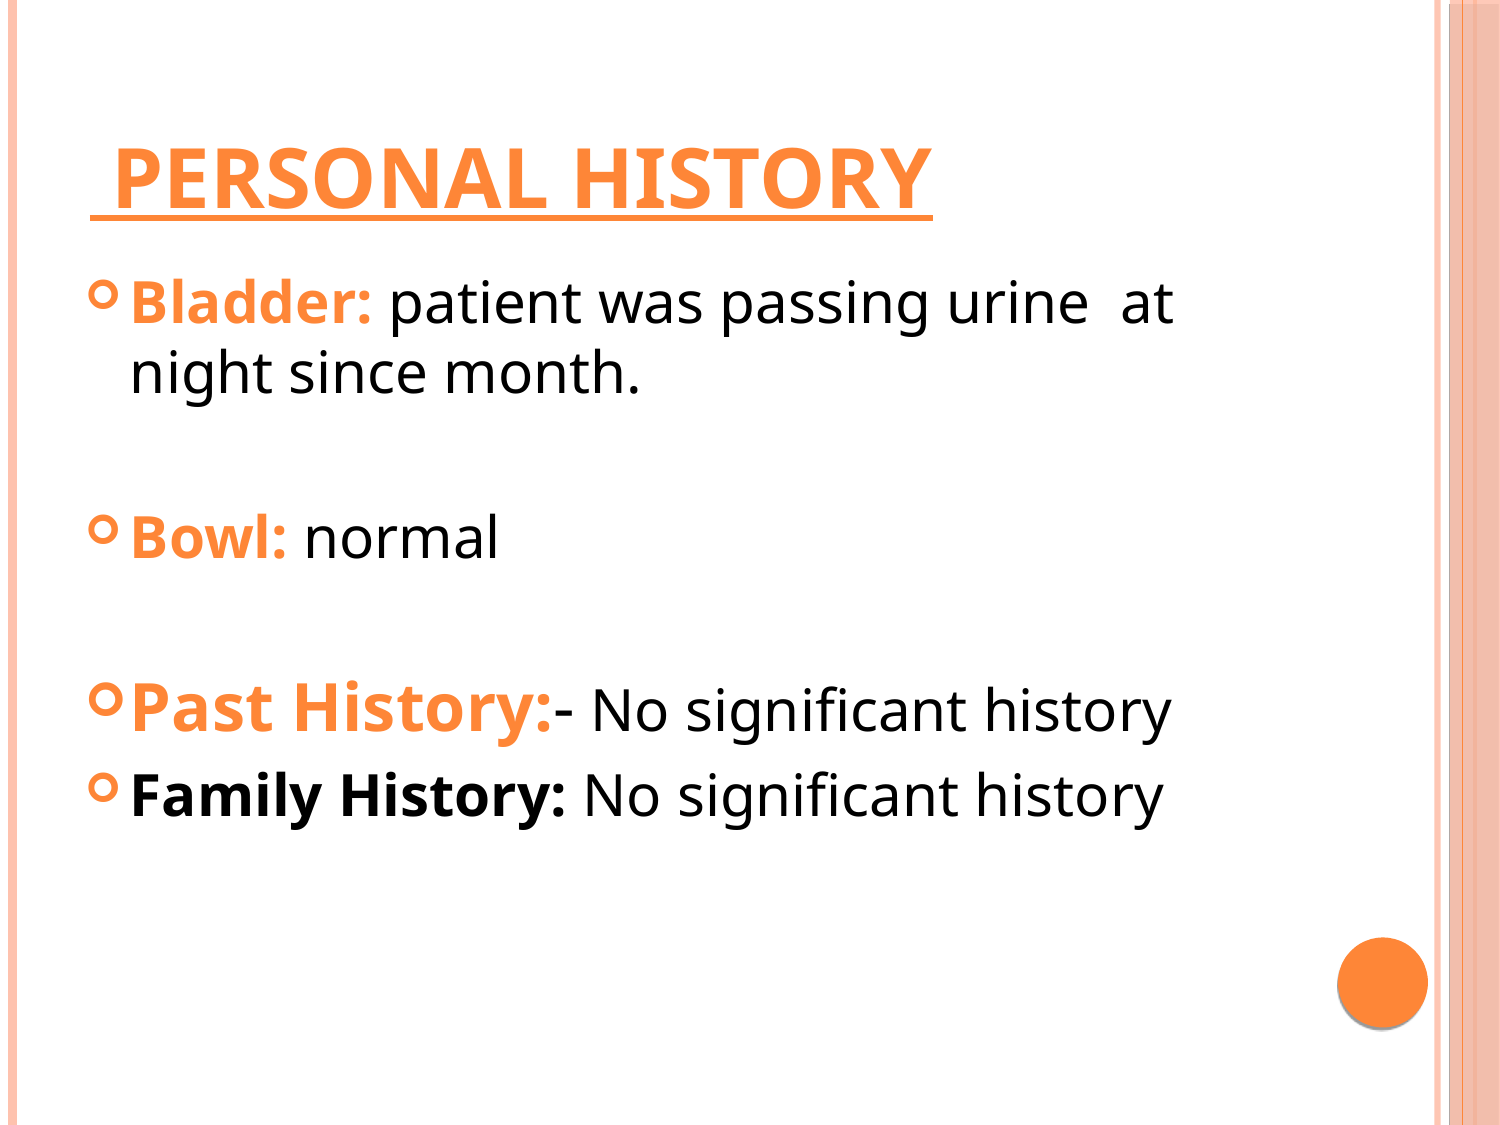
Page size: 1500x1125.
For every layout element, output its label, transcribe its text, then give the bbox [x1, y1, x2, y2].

title Personal history [75, 45, 1300, 233]
list Bladder: patient was passing urine at night since month. Bowl: normal Past History:- No significant history Family History: No significant history [70, 257, 1348, 1090]
